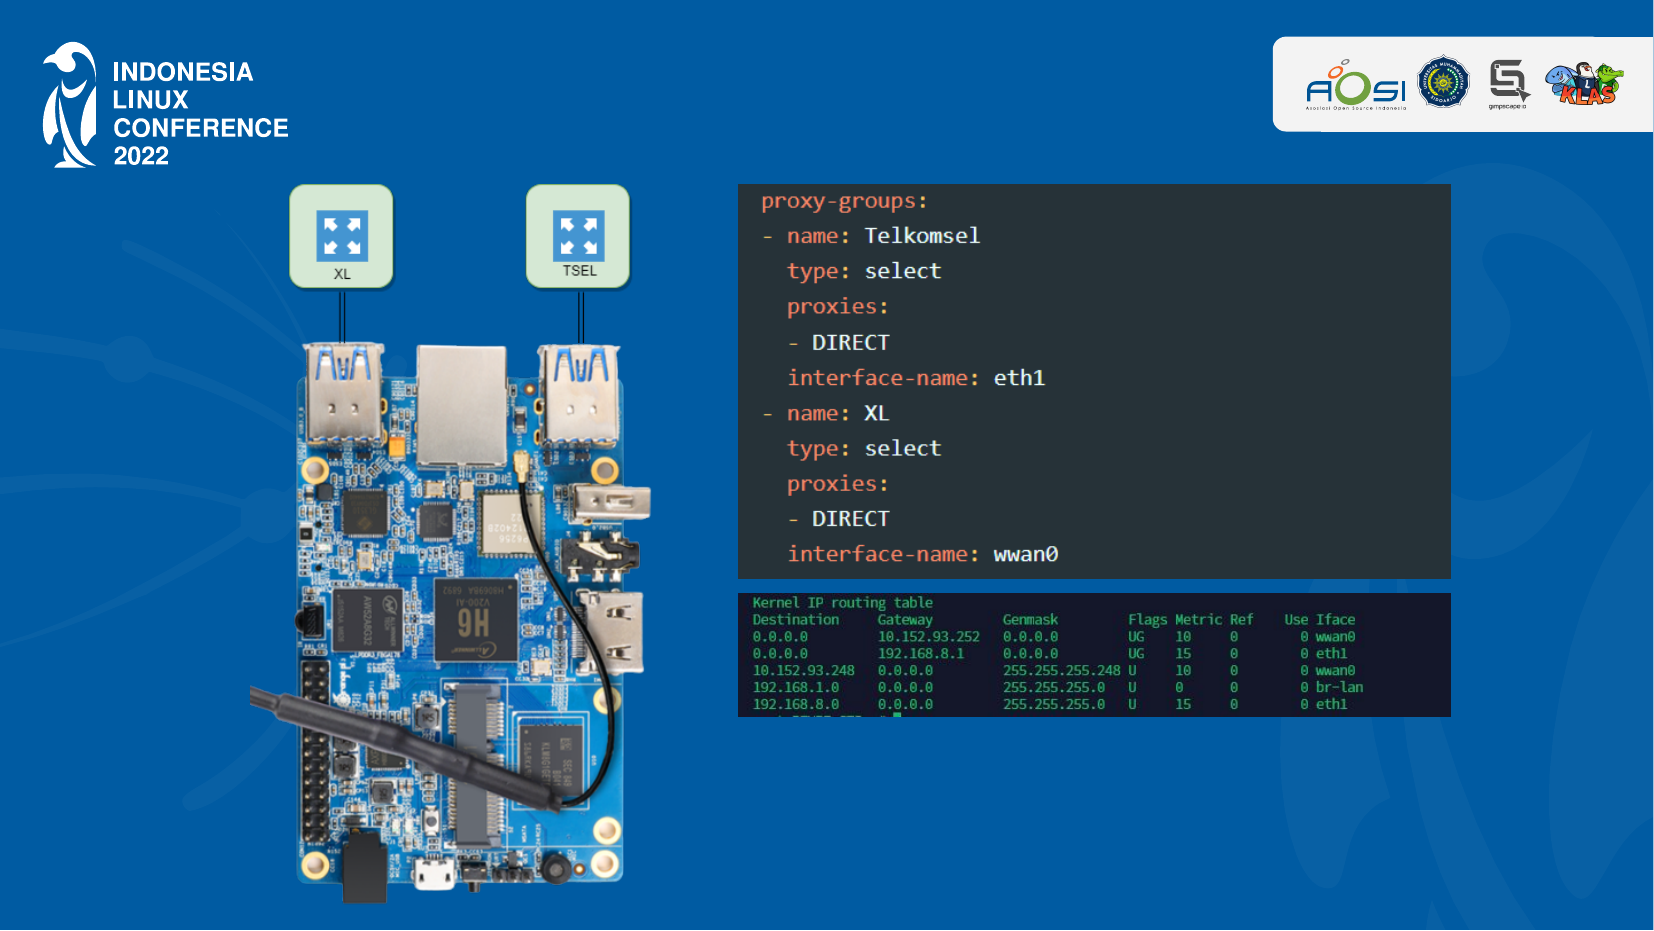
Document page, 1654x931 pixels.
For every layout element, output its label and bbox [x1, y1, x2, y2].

picture [738, 593, 1451, 717]
picture [1416, 54, 1471, 108]
picture [738, 184, 1451, 579]
picture [1545, 62, 1624, 105]
picture [250, 184, 661, 915]
